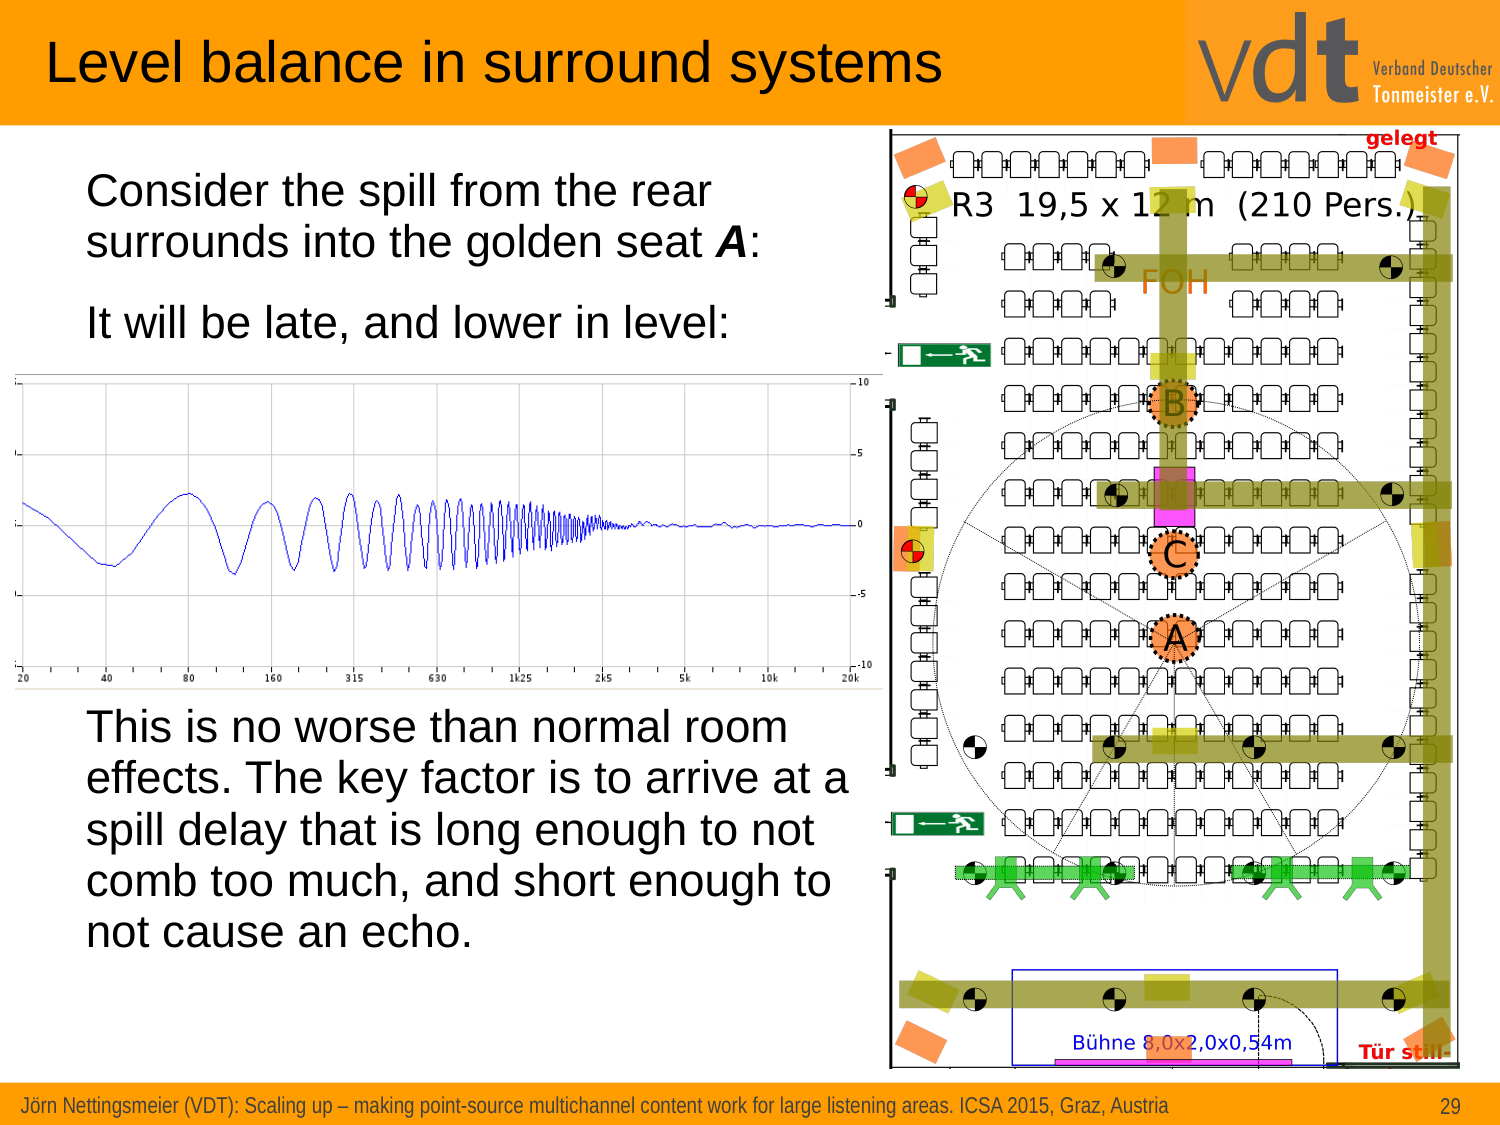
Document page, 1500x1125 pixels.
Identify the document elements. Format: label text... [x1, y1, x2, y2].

list Consider the spill from the rear surrounds into the golden seat A: It will be late, and lower in level: This is no worse than normal room effects. The key factor is to arrive at a spill delay that is long enough to not comb too much, and short enough to not cause an echo. [15, 691, 856, 1066]
picture [1185, 0, 1500, 124]
title Level balance in surround systems [45, 0, 1171, 126]
picture [15, 374, 883, 691]
list Consider the spill from the rear surrounds into the golden seat A: It will be late, and lower in level: This is no worse than normal room effects. The key factor is to arrive at a spill delay that is long enough to not comb too much, and short enough to not cause an echo. [15, 164, 856, 374]
picture [885, 129, 1460, 1069]
